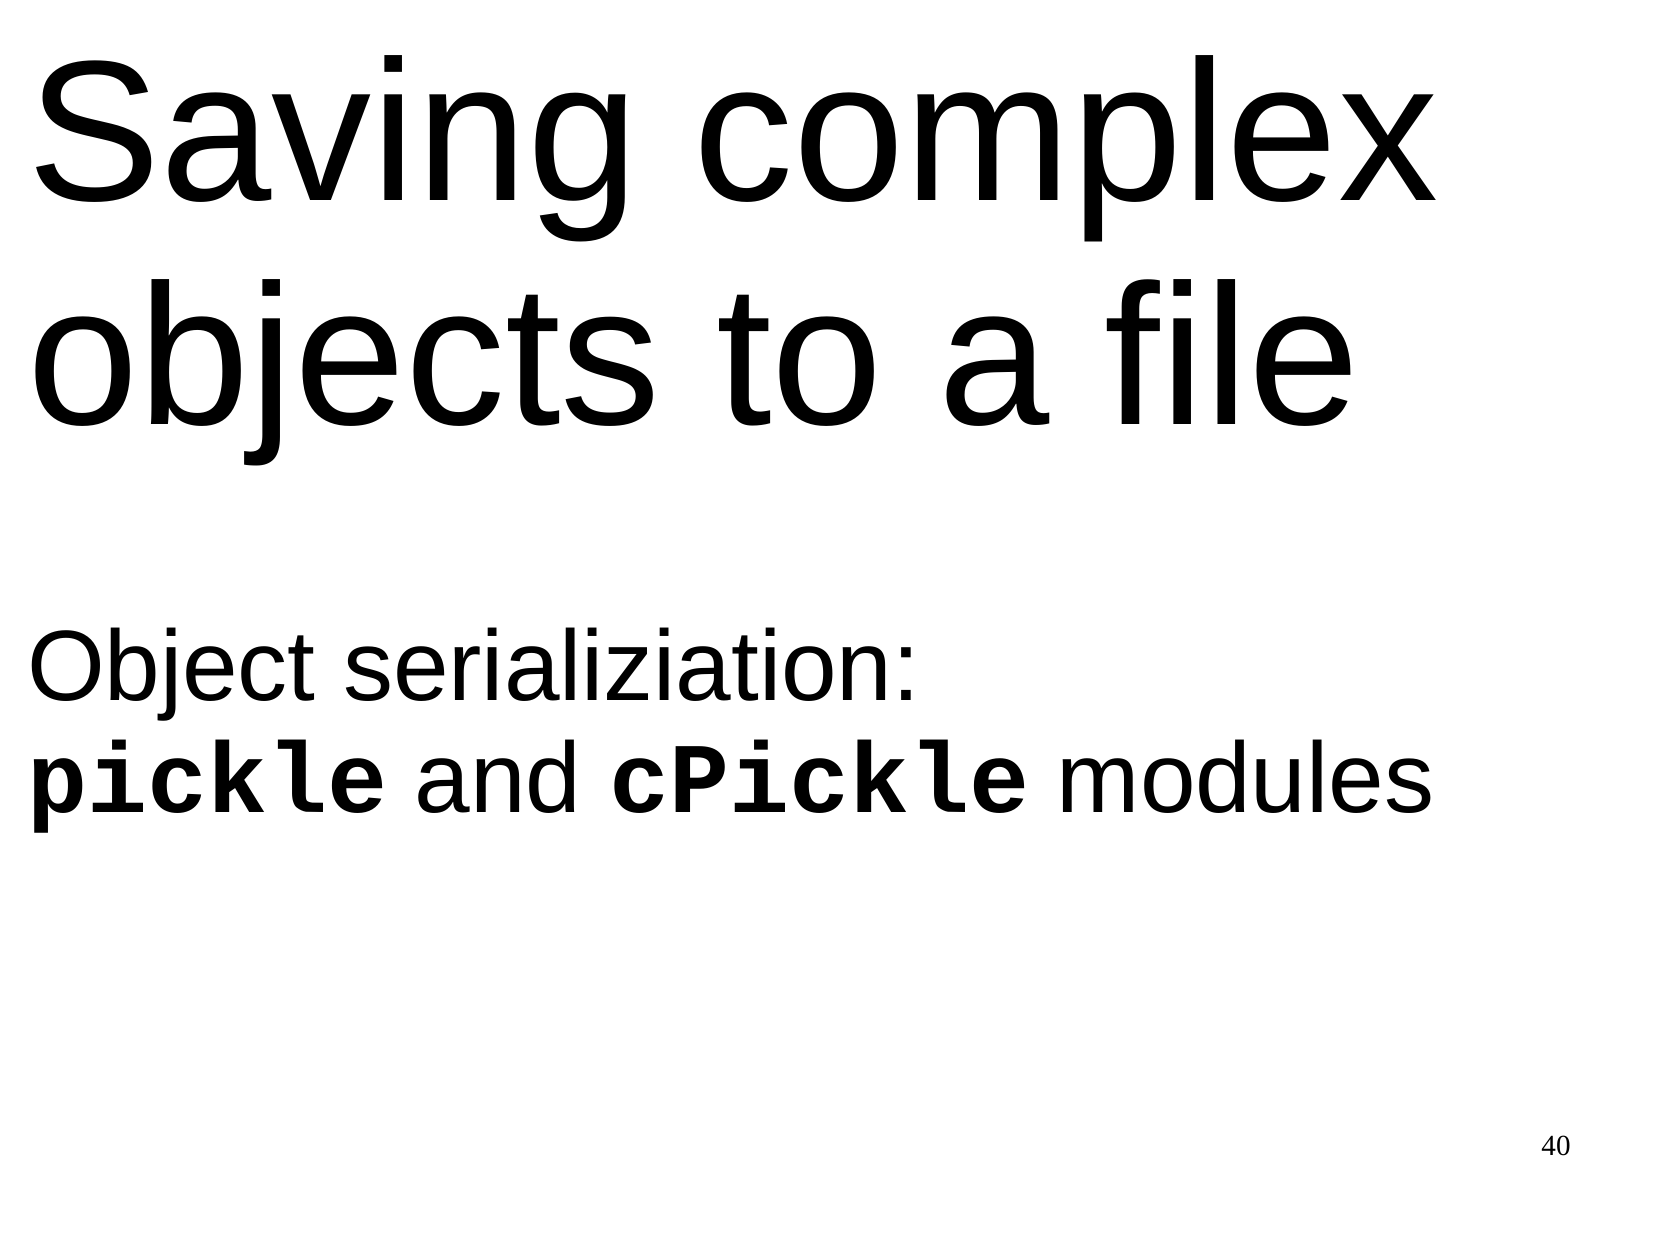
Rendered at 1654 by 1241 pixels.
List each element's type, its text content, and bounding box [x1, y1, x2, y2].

text_box Object serializiation: pickle and cPickle modules [12, 602, 1450, 850]
text_box Saving complex objects to a file [12, 12, 1455, 475]
